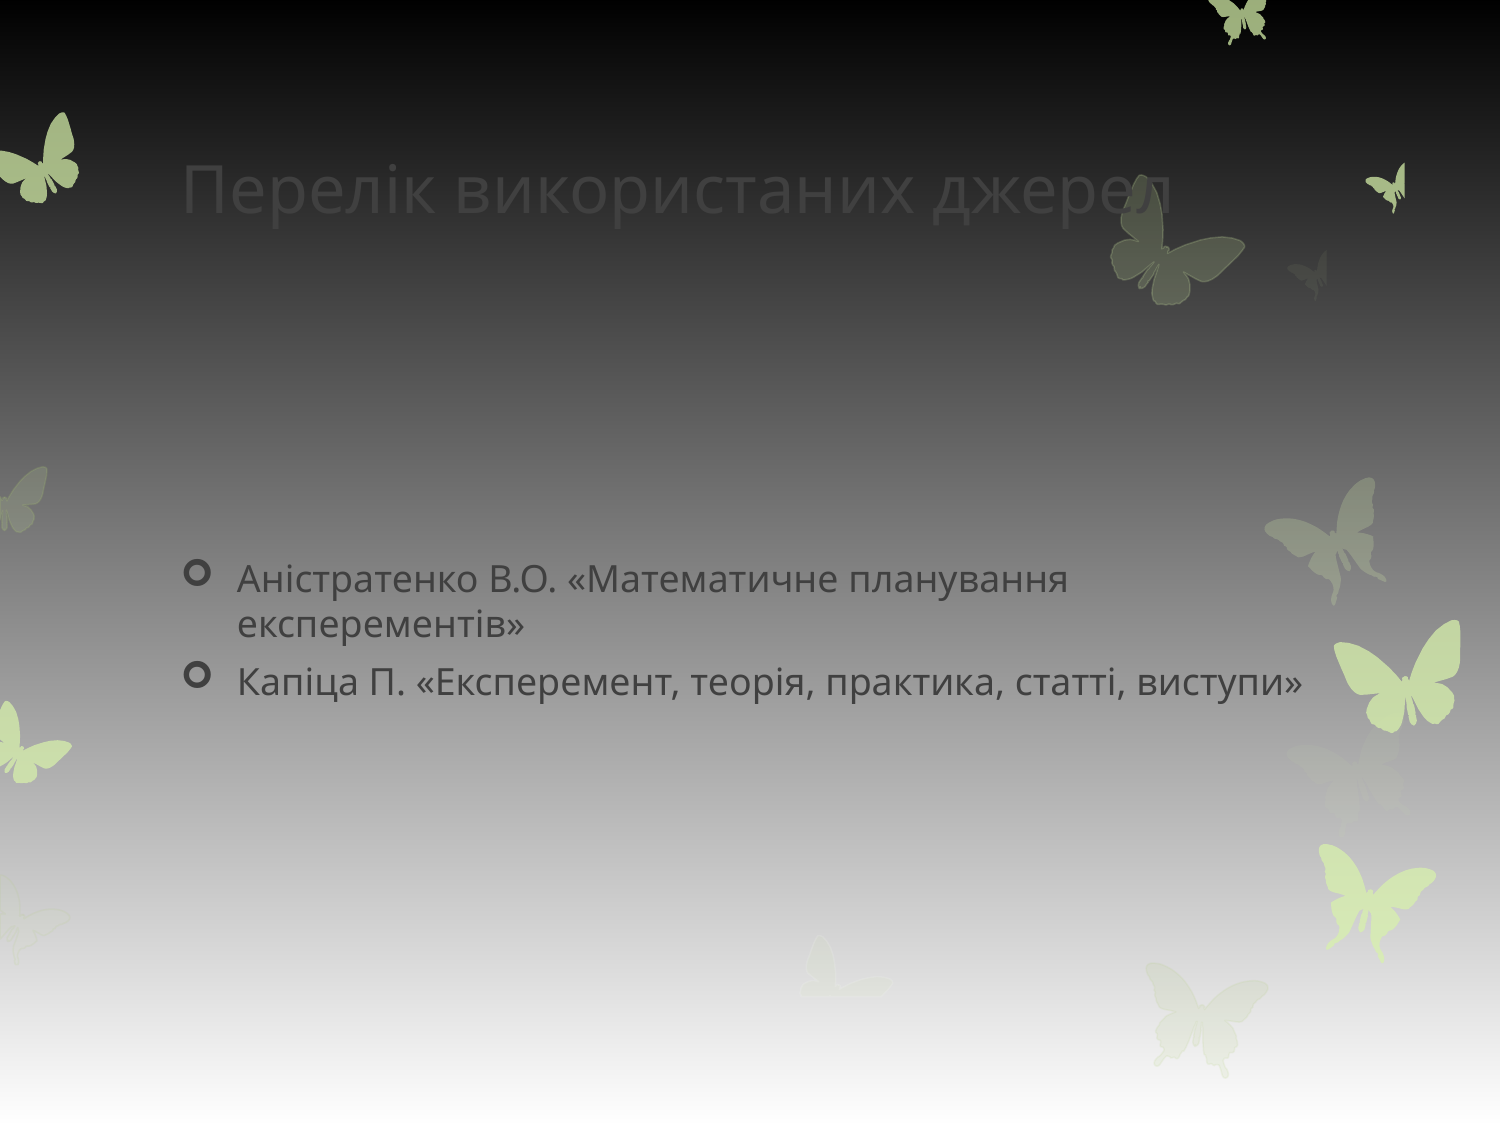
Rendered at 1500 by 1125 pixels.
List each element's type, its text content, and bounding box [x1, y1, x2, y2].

list Аністратенко В.О. «Математичне планування експерементів» Капіца П. «Експеремент, теорія, практика, статті, виступи» [165, 296, 1335, 962]
title Перелік використаних джерел [165, 110, 1335, 263]
